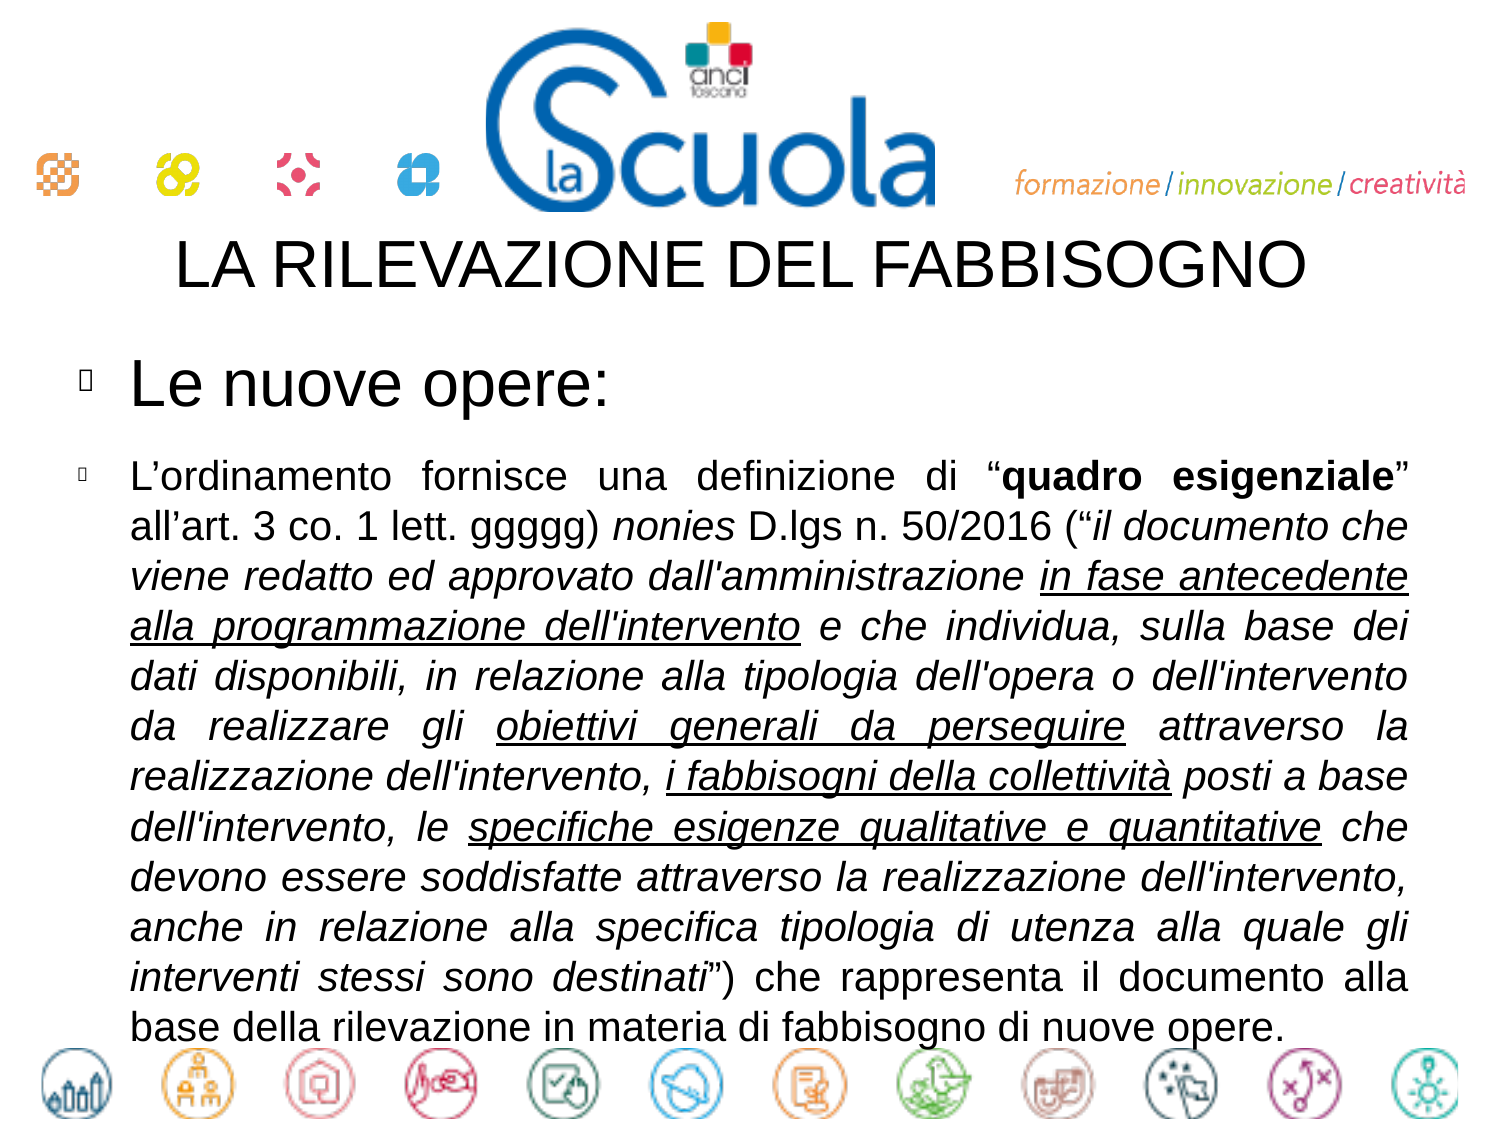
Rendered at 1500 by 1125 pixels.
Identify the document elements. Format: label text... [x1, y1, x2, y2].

text_box LA RILEVAZIONE DEL FABBISOGNO [67, 166, 1418, 355]
text_box Le nuove opere: L’ordinamento fornisce una definizione di “quadro esigenziale” all’art. 3 co. 1 lett. ggggg) nonies D.lgs n. 50/2016 (“il documento che viene redatto ed approvato dall'amministrazione in fase antecedente alla programmazione dell'intervento e che individua, sulla base dei dati disponibili, in relazione alla tipologia dell'opera o dell'intervento da realizzare gli obiettivi generali da perseguire attraverso la realizzazione dell'intervento, i fabbisogni della collettività posti a base dell'intervento, le specifiche esigenze qualitative e quantitative che devono essere soddisfatte attraverso la realizzazione dell'intervento, anche in relazione alla specifica tipologia di utenza alla quale gli interventi stessi sono destinati”) che rappresenta il documento alla base della rilevazione in materia di fabbisogno di nuove opere. [59, 339, 1409, 993]
